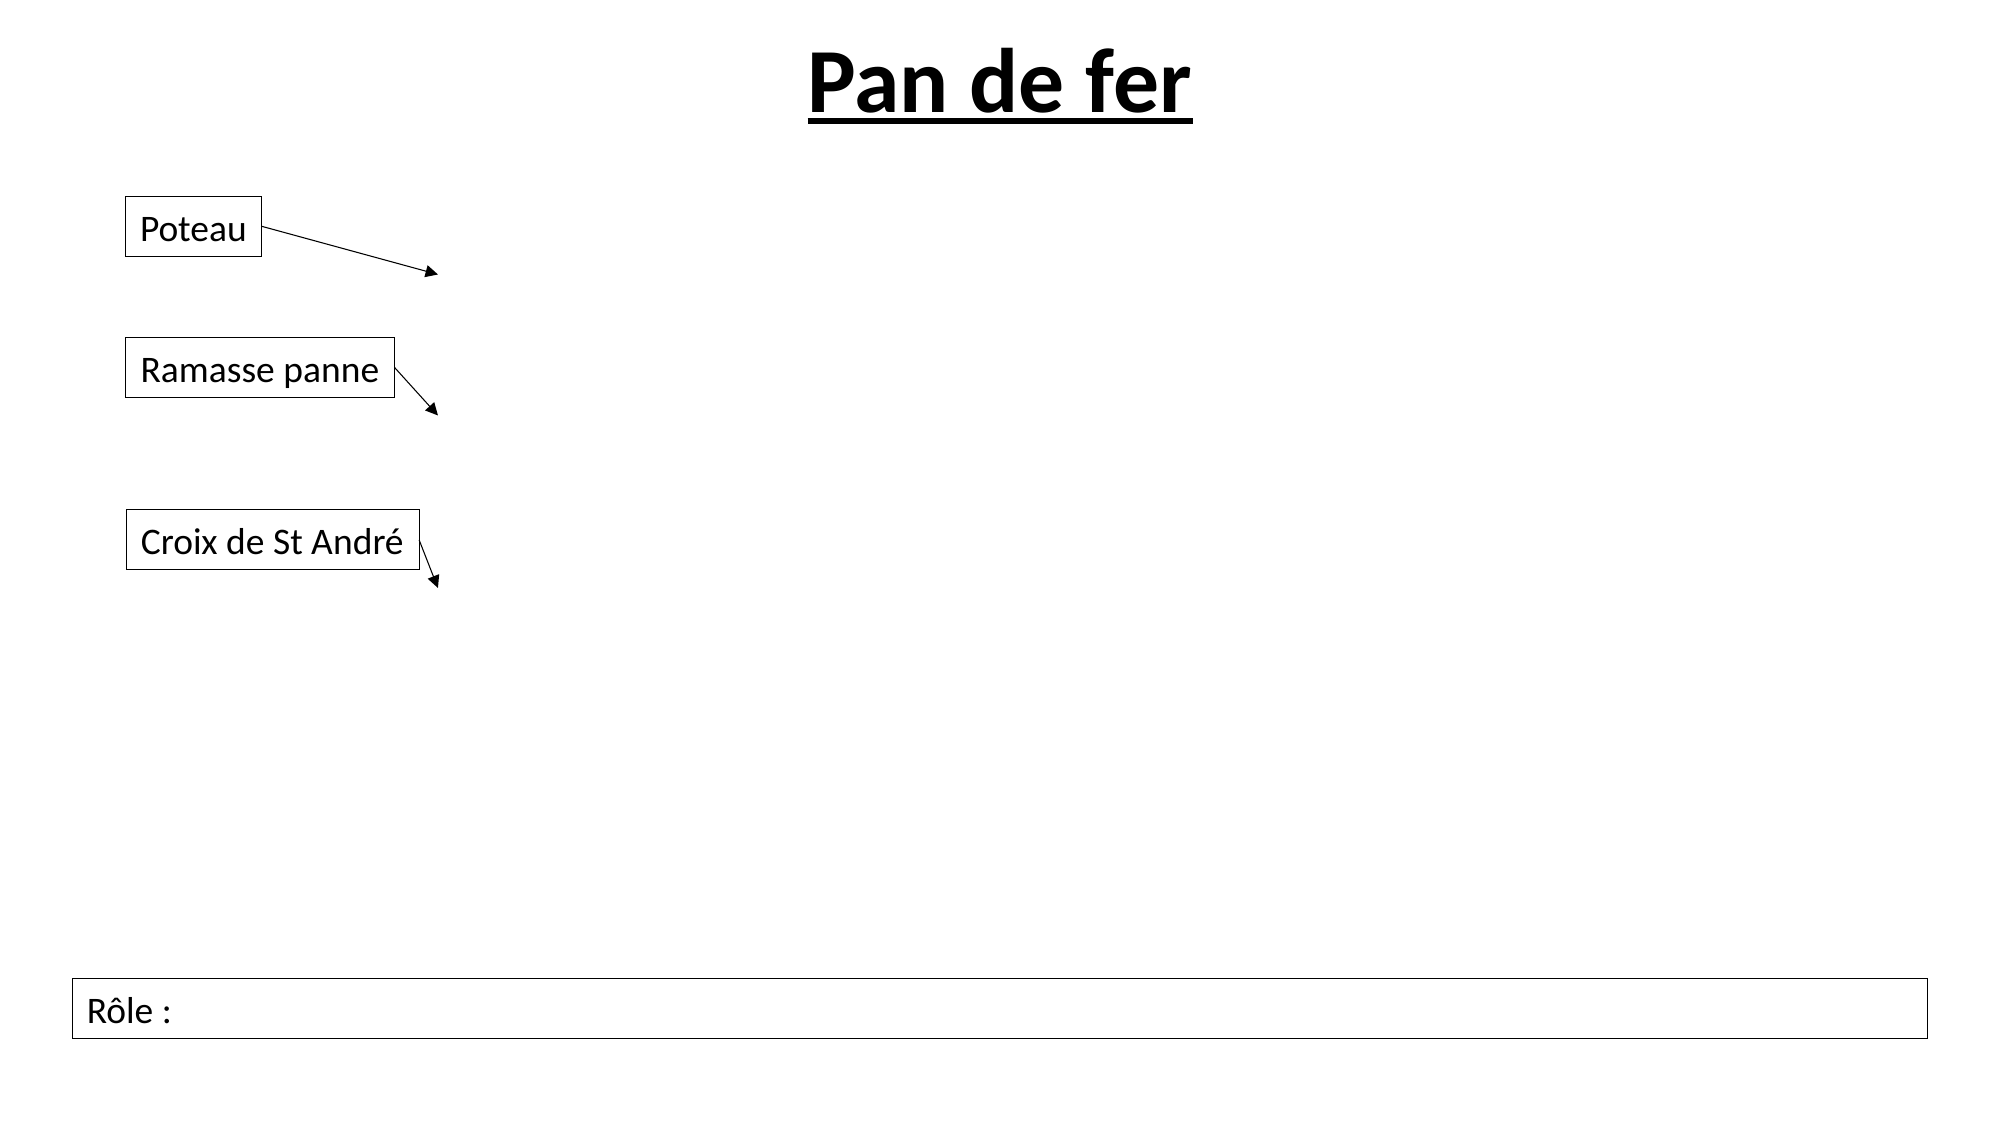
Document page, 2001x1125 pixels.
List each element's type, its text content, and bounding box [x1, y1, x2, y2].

text_box Pan de fer [792, 13, 1208, 139]
text_box Rôle : [72, 978, 1928, 1039]
text_box Poteau [125, 196, 262, 257]
text_box Croix de St André [126, 509, 420, 570]
text_box Ramasse panne [125, 337, 395, 398]
